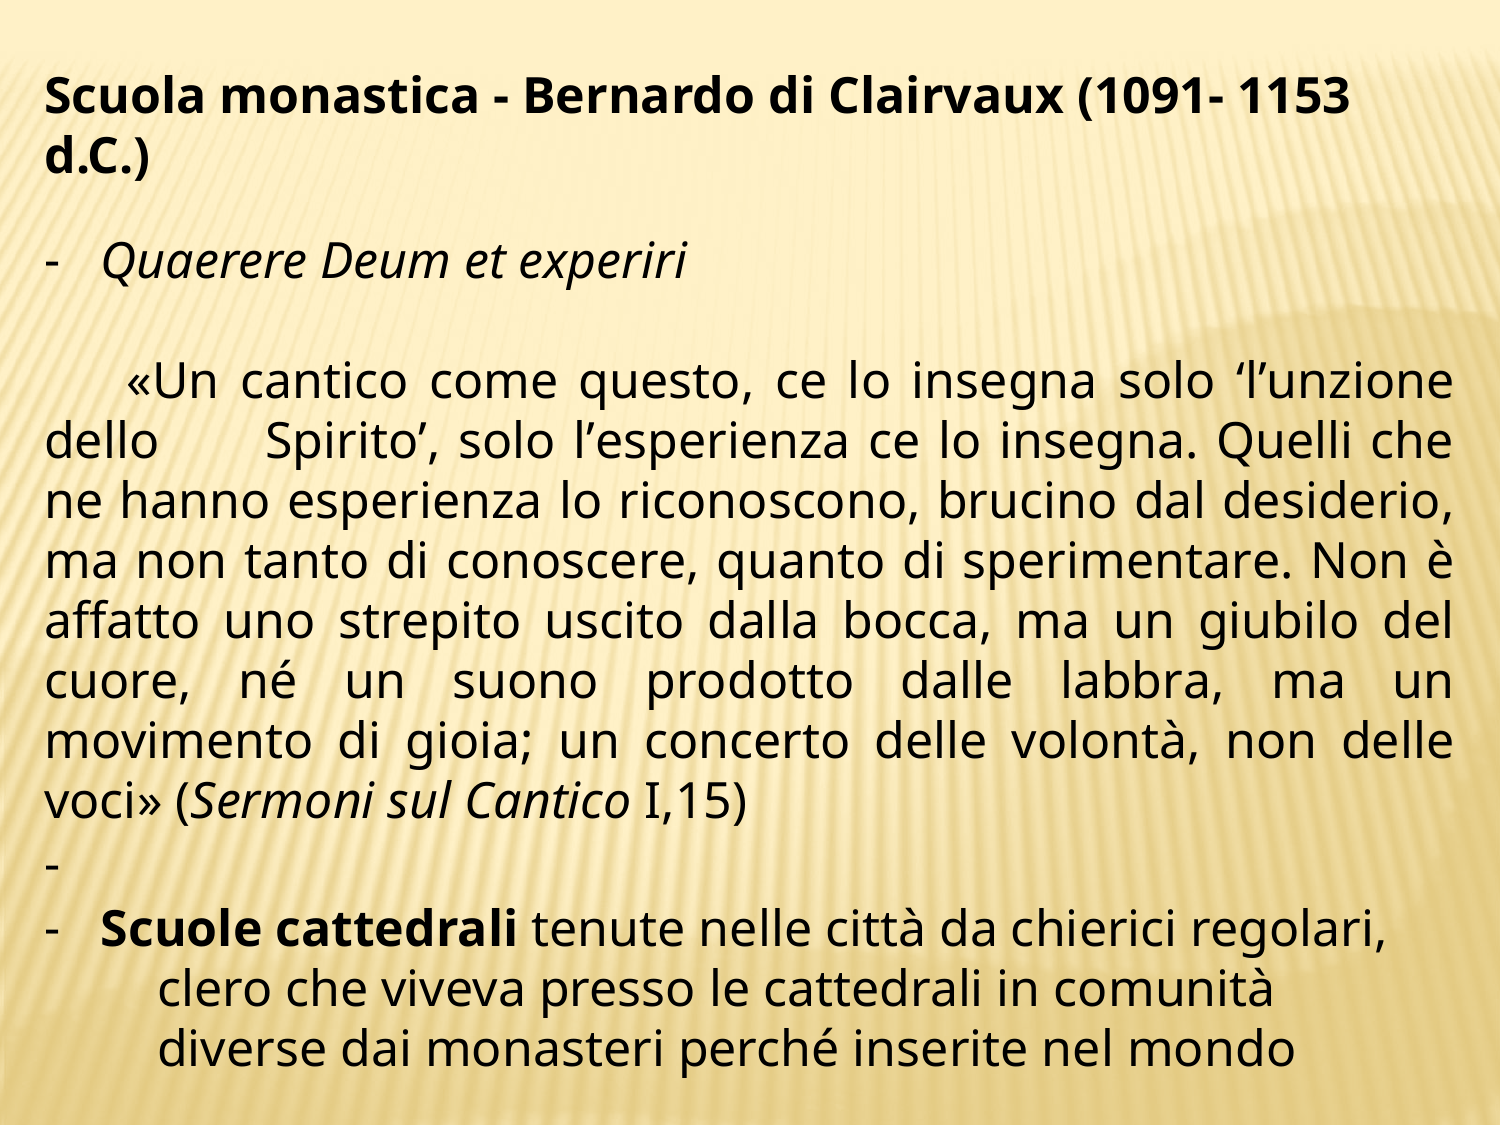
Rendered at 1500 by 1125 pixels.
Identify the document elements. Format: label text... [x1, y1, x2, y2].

text_box Scuola monastica - Bernardo di Clairvaux (1091- 1153 d.C.) Quaerere Deum et experiri «Un cantico come questo, ce lo insegna solo ‘l’unzione dello Spirito’, solo l’esperienza ce lo insegna. Quelli che ne hanno esperienza lo riconoscono, brucino dal desiderio, ma non tanto di conoscere, quanto di sperimentare. Non è affatto uno strepito uscito dalla bocca, ma un giubilo del cuore, né un suono prodotto dalle labbra, ma un movimento di gioia; un concerto delle volontà, non delle voci» (Sermoni sul Cantico I,15) Scuole cattedrali tenute nelle città da chierici regolari, clero che viveva presso le cattedrali in comunità diverse dai monasteri perché inserite nel mondo [29, 55, 1471, 965]
